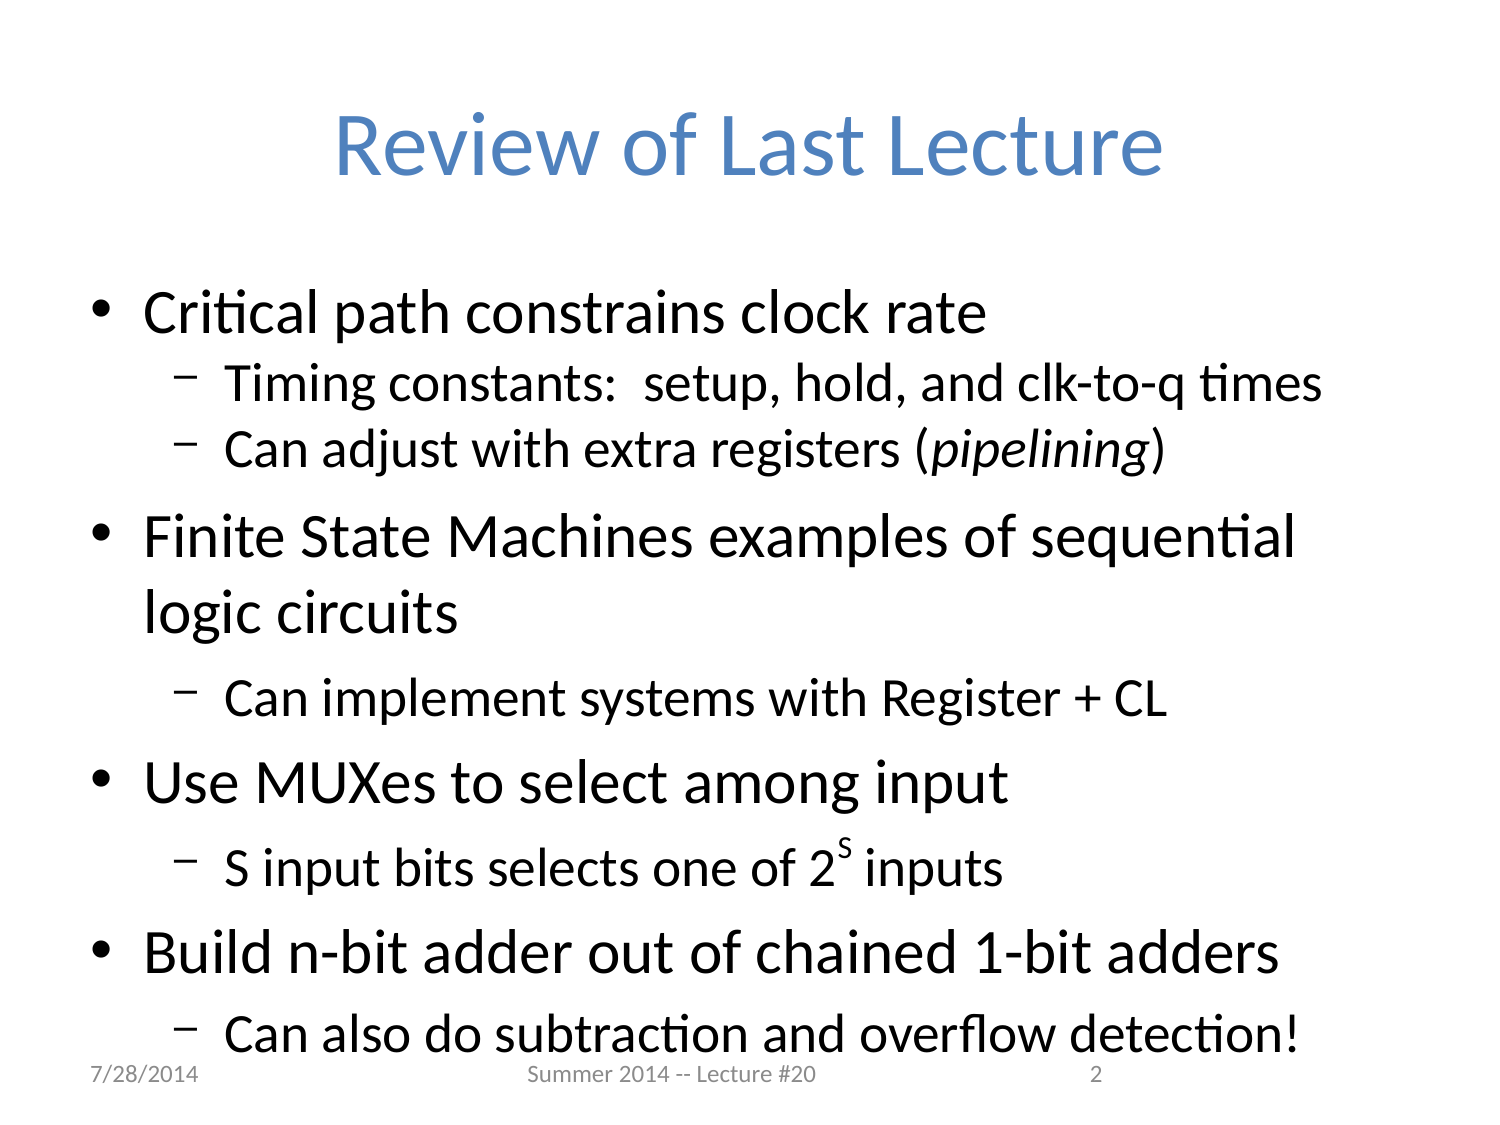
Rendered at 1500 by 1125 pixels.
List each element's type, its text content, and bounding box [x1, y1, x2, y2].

list Critical path constrains clock rate Timing constants: setup, hold, and clk-to-q times Can adjust with extra registers (pipelining) Finite State Machines examples of sequential logic circuits Can implement systems with Register + CL Use MUXes to select among input S input bits selects one of 2S inputs Build n-bit adder out of chained 1-bit adders Can also do subtraction and overflow detection! [75, 262, 1425, 1073]
slide_number 7/28/2014 [75, 1042, 425, 1103]
footer Summer 2014 -- Lecture #20 [512, 1042, 988, 1103]
title Review of Last Lecture [75, 45, 1425, 233]
slide_number <number> [1074, 1042, 1425, 1103]
